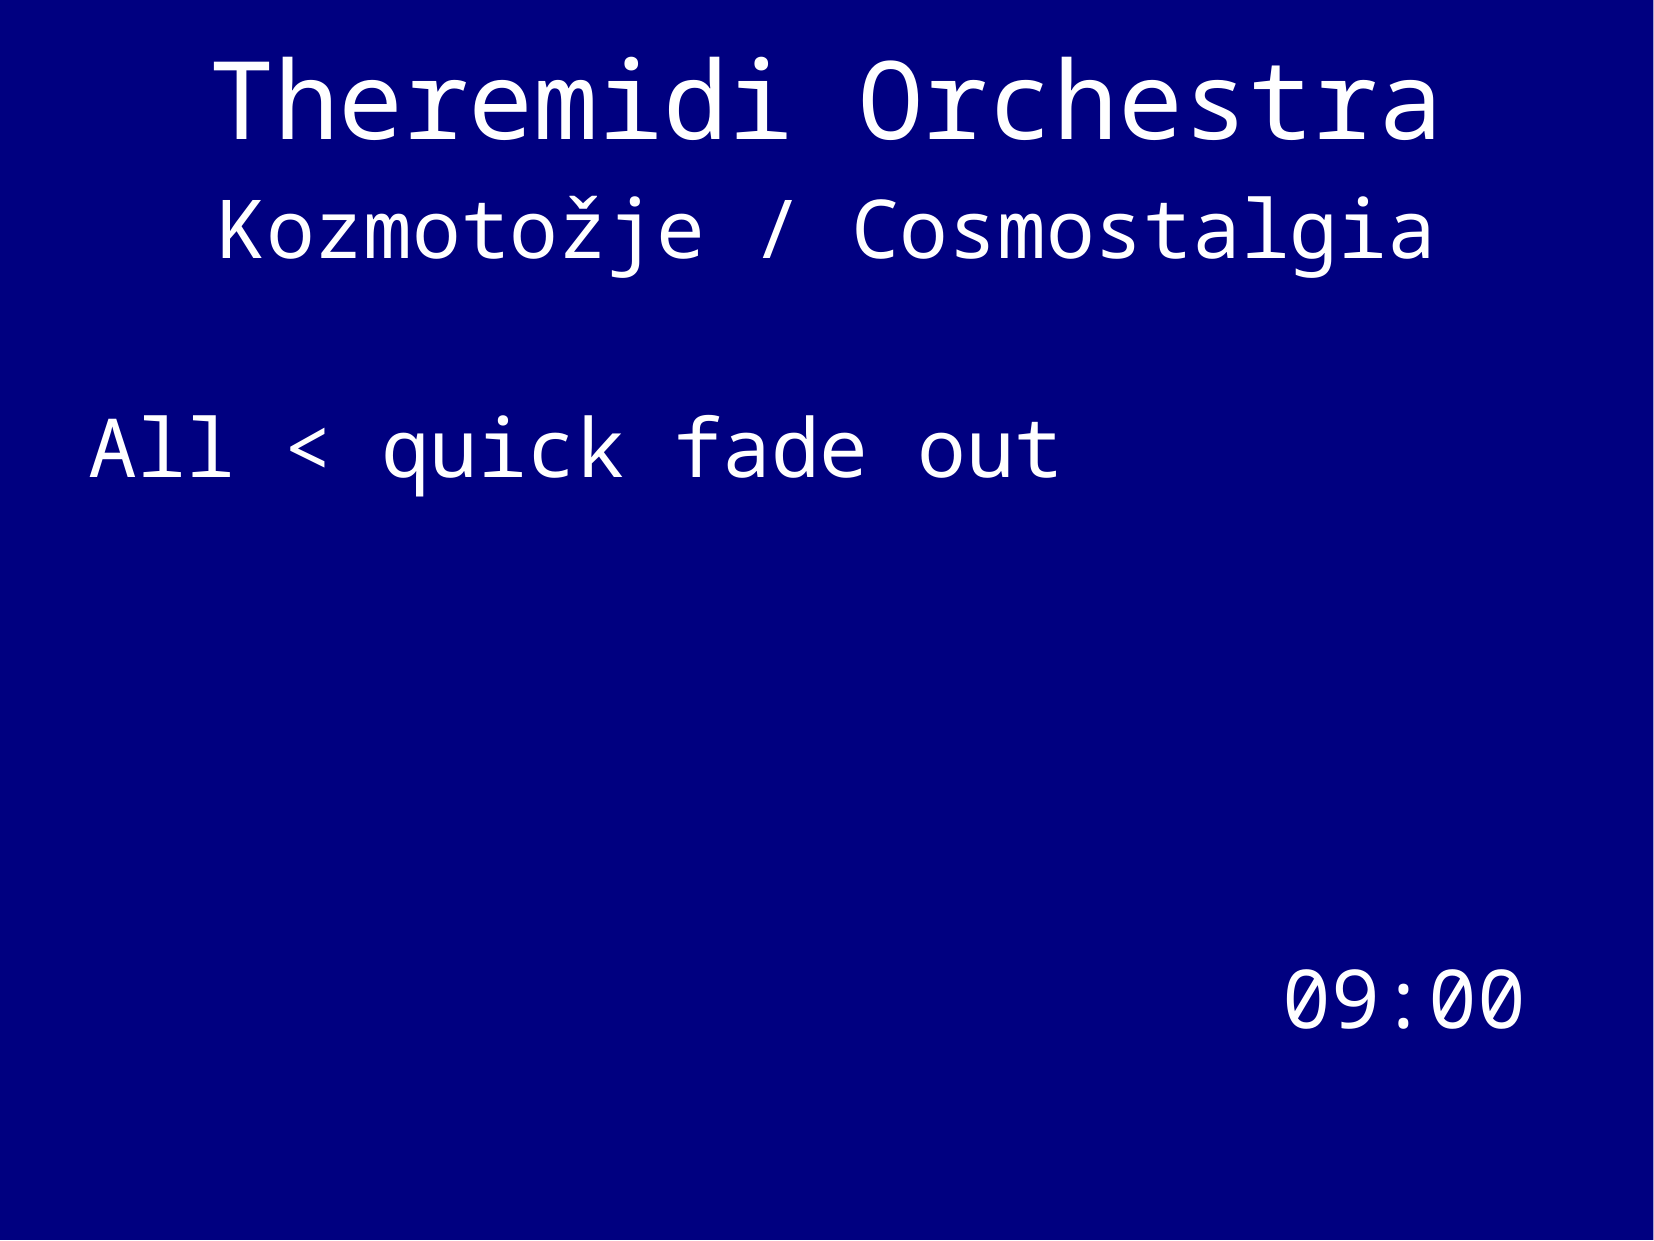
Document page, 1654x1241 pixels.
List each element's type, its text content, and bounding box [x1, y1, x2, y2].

title Theremidi Orchestra Kozmotožje / Cosmostalgia [82, 49, 1571, 257]
text_box 09:00 [1282, 900, 1620, 1096]
subtitle All < quick fade out [88, 272, 1566, 1063]
